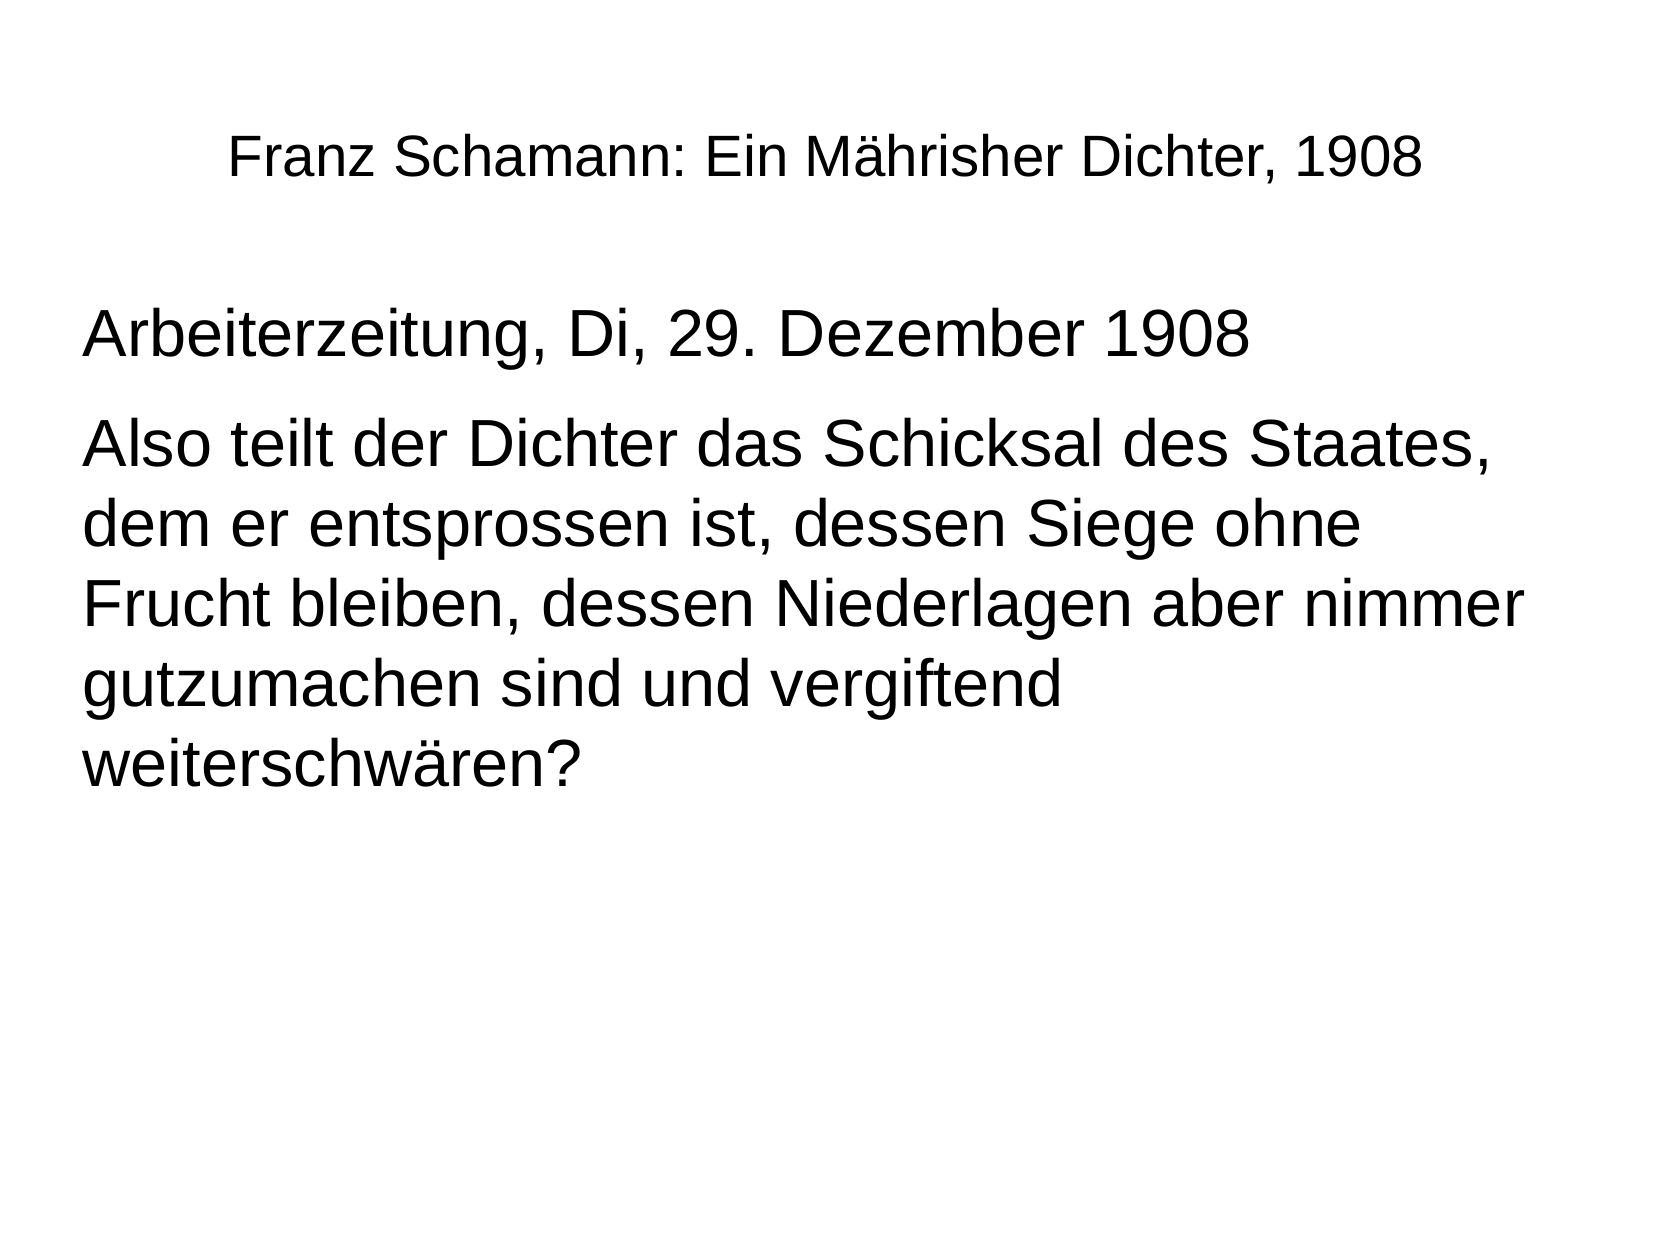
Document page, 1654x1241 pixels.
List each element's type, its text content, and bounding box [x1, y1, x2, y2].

list Arbeiterzeitung, Di, 29. Dezember 1908 Also teilt der Dichter das Schicksal des Staates, dem er entsprossen ist, dessen Siege ohne Frucht bleiben, dessen Niederlagen aber nimmer gutzumachen sind und vergiftend weiterschwären? [82, 290, 1571, 1010]
title Franz Schamann: Ein Mährisher Dichter, 1908 [82, 49, 1571, 257]
